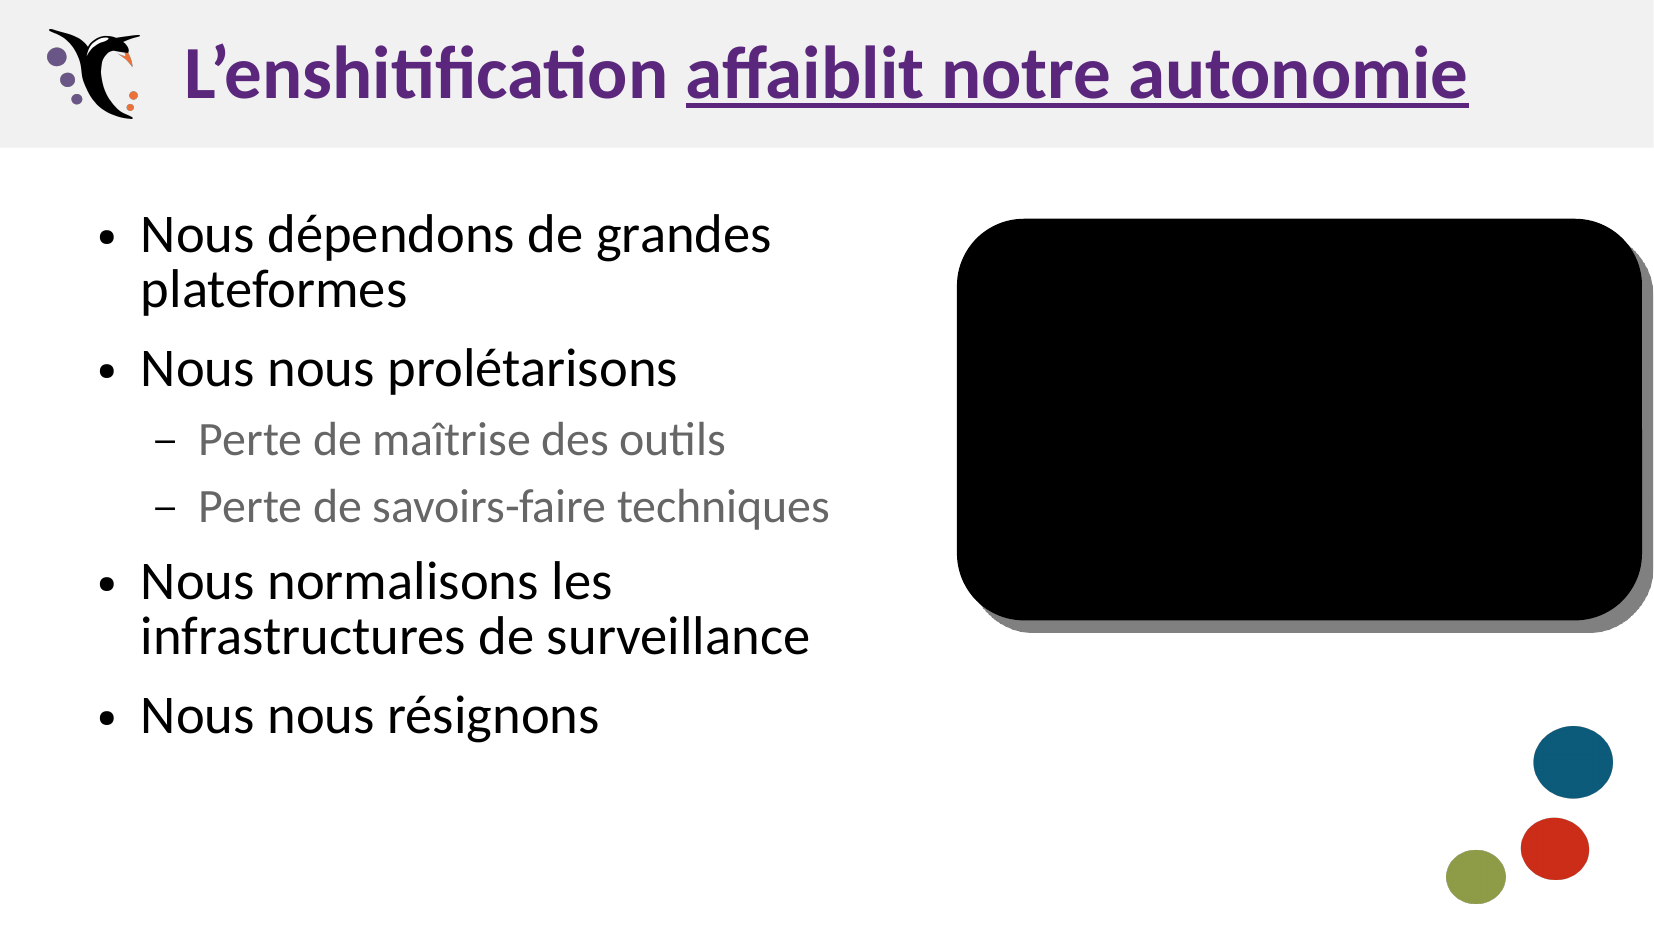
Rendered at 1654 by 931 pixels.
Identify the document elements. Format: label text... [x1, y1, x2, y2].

picture [1446, 726, 1613, 904]
text_box [956, 218, 1643, 621]
title L’enshitification affaiblit notre autonomie [82, 0, 1571, 182]
list Nous dépendons de grandes plateformes Nous nous prolétarisons Perte de maîtrise des outils Perte de savoirs-faire techniques Nous normalisons les infrastructures de surveillance Nous nous résignons [82, 211, 945, 752]
picture [47, 29, 82, 119]
